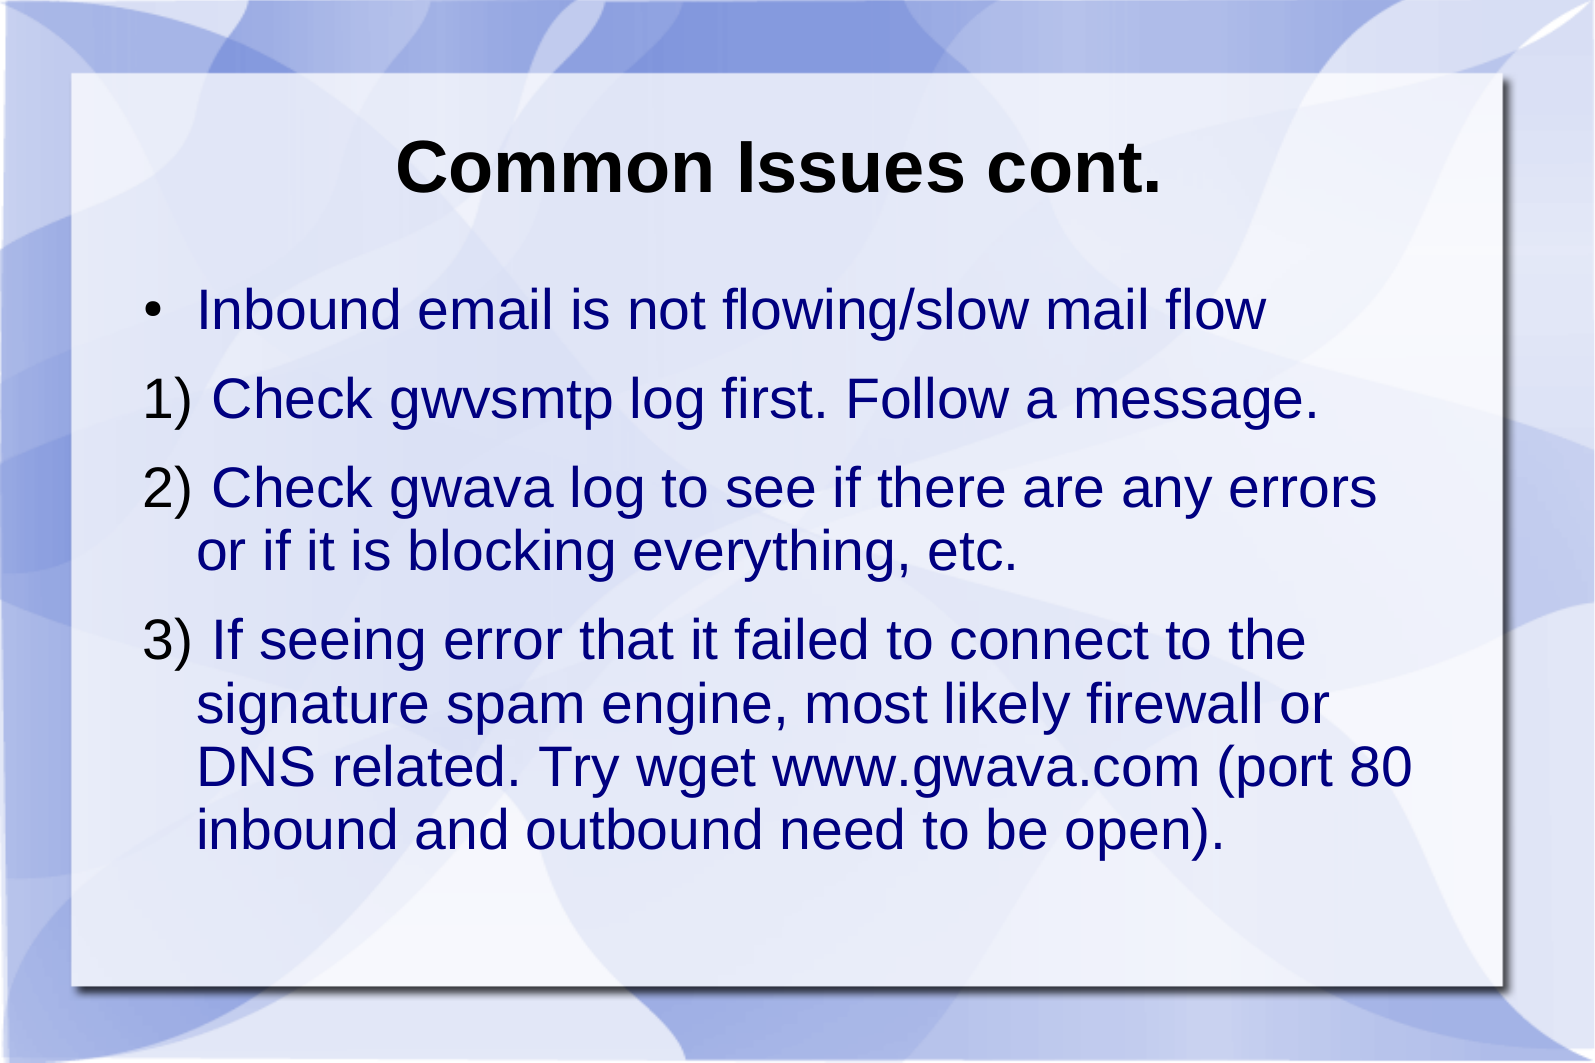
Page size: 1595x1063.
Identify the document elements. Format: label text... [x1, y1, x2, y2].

picture [0, 0, 1595, 1063]
title Common Issues cont. [79, 77, 1481, 256]
list Inbound email is not flowing/slow mail flow Check gwvsmtp log first. Follow a message. Check gwava log to see if there are any errors or if it is blocking everything, etc. If seeing error that it failed to connect to the signature spam engine, most likely firewall or DNS related. Try wget www.gwava.com (port 80 inbound and outbound need to be open). [125, 278, 1436, 861]
